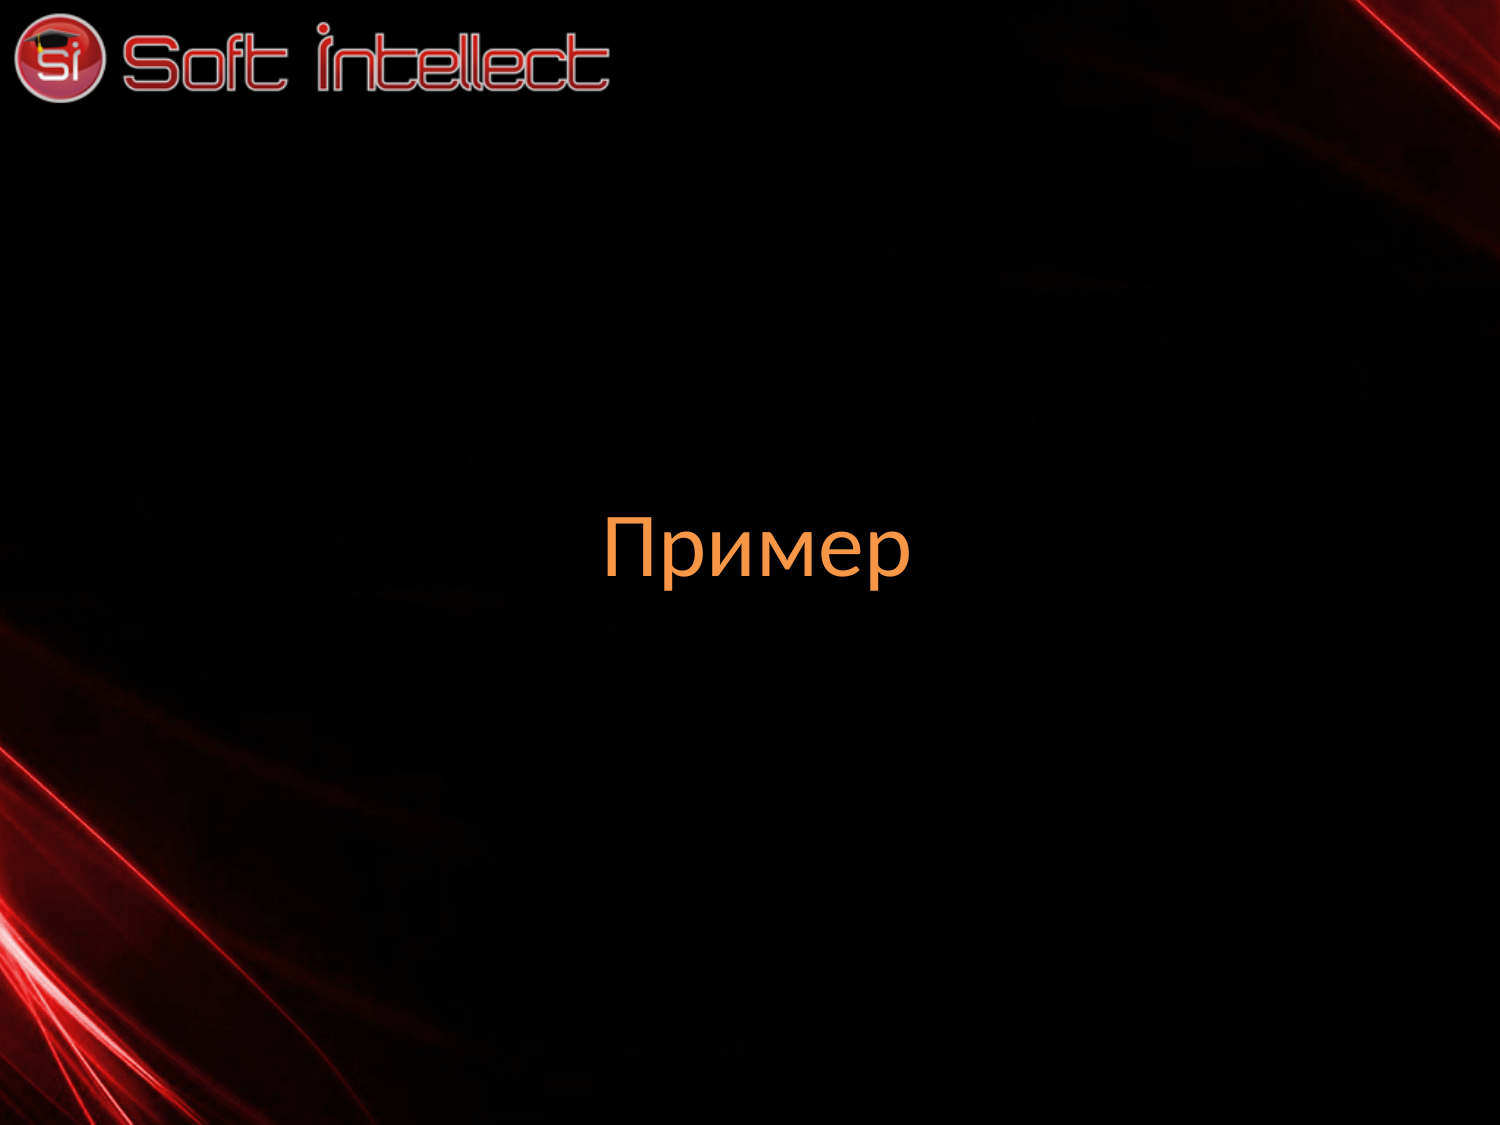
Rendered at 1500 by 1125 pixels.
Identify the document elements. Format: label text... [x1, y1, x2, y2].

picture [0, 0, 1500, 1125]
text_box Пример [119, 419, 1395, 661]
